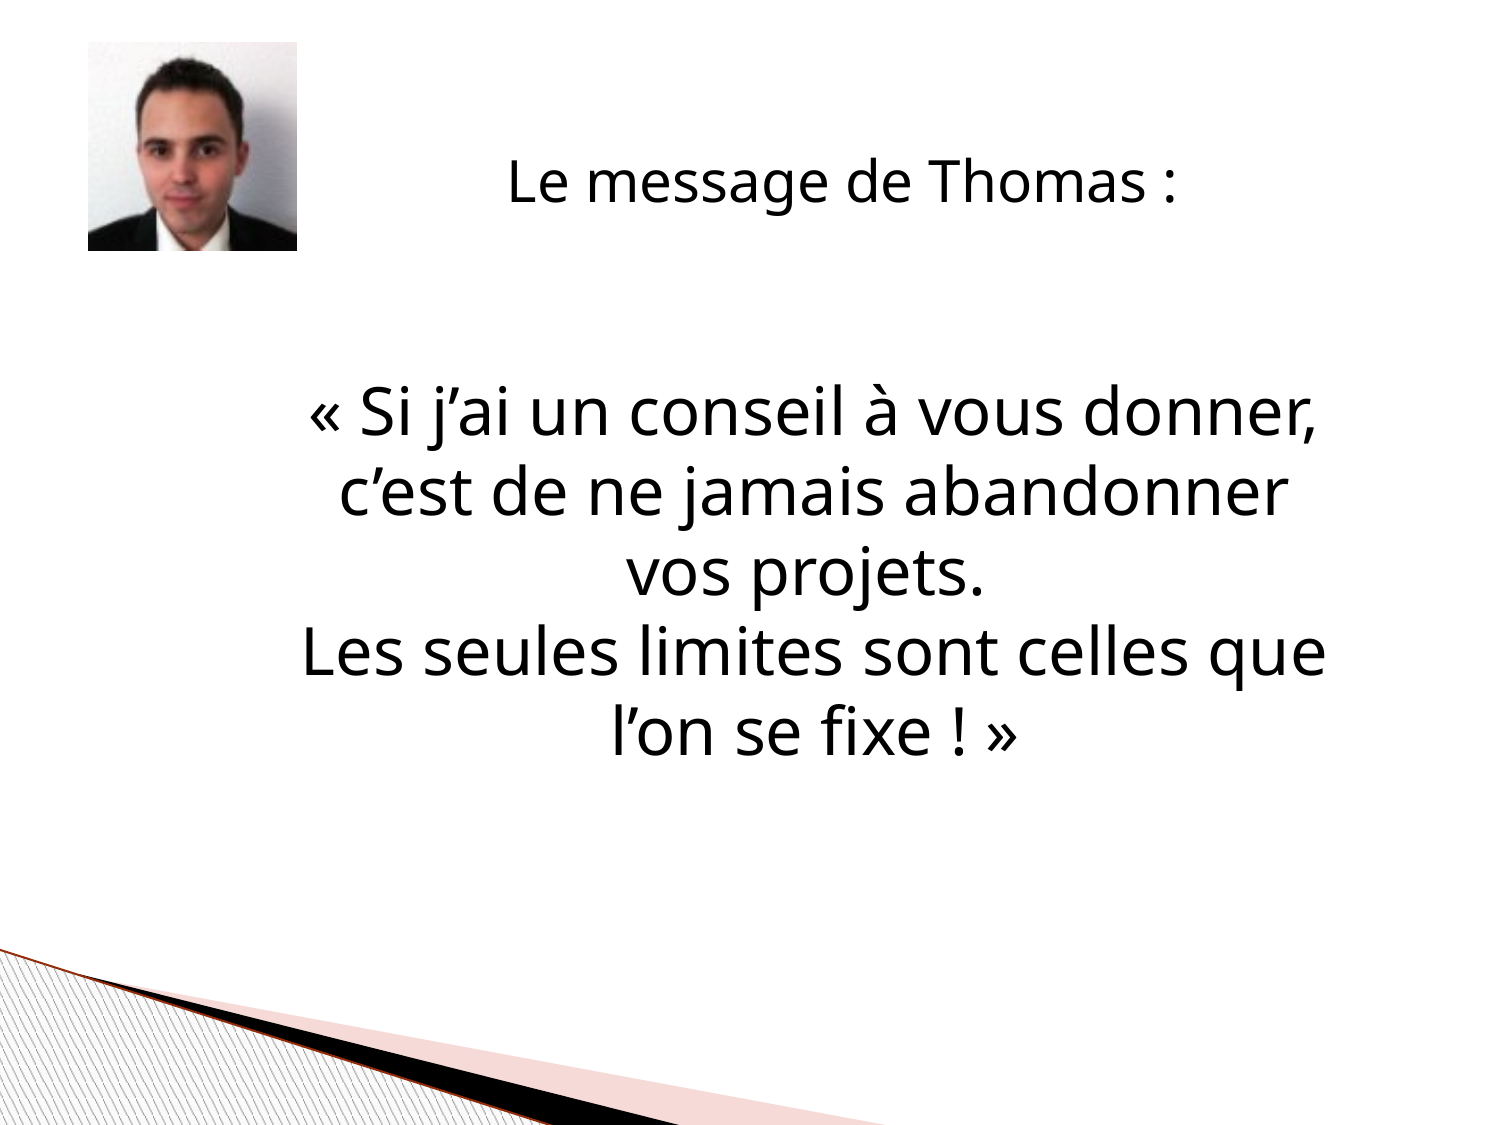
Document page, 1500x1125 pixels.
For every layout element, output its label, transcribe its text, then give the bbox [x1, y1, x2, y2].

picture [88, 42, 297, 251]
picture [0, 952, 543, 1125]
text_box « Si j’ai un conseil à vous donner, c’est de ne jamais abandonner vos projets. Les seules limites sont celles que l’on se fixe ! » [277, 361, 1353, 777]
text_box Le message de Thomas : [419, 137, 1282, 223]
